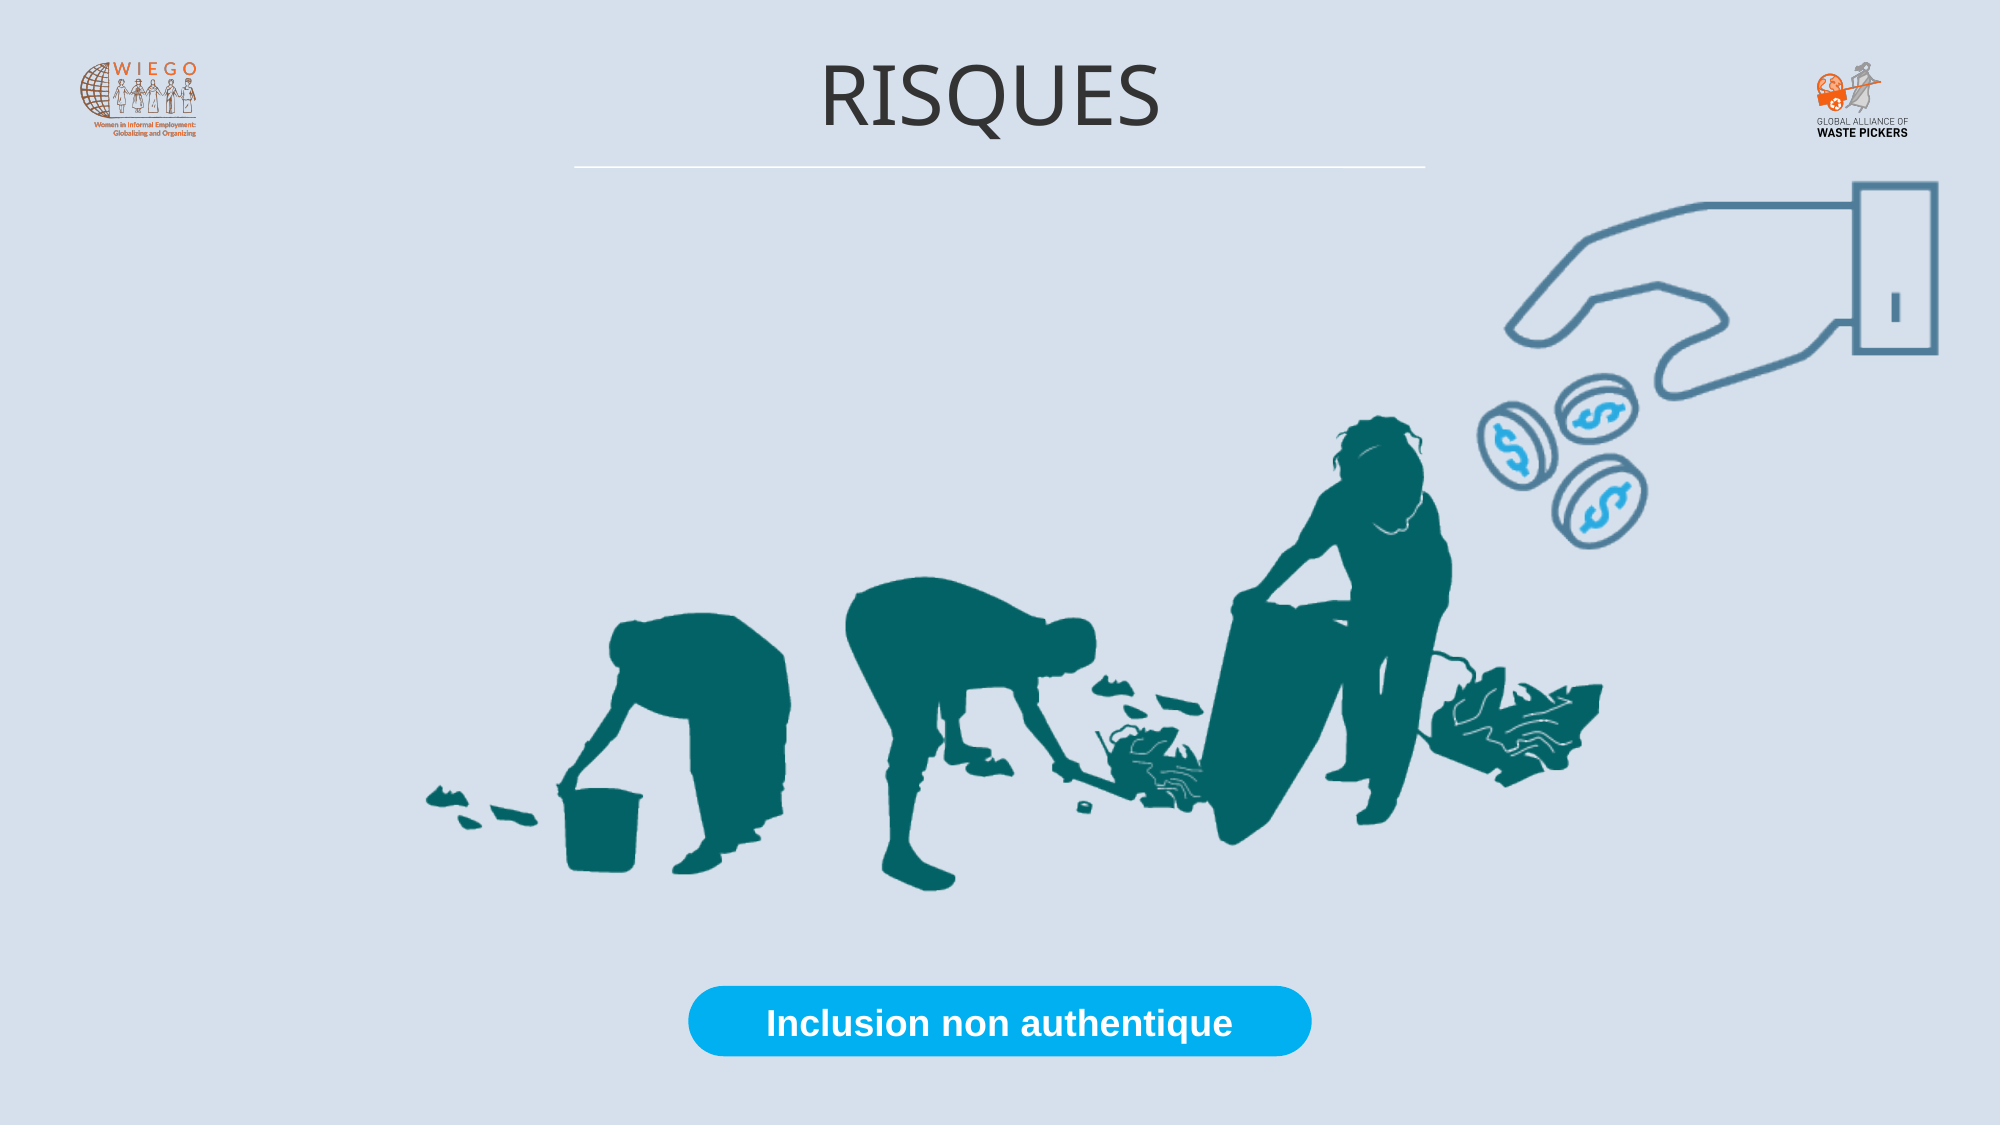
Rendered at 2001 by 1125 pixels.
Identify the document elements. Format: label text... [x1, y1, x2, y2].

picture [80, 62, 196, 137]
picture [388, 62, 1971, 1022]
text_box Inclusion non authentique [688, 985, 1312, 1057]
text_box RISQUES [763, 34, 1218, 150]
